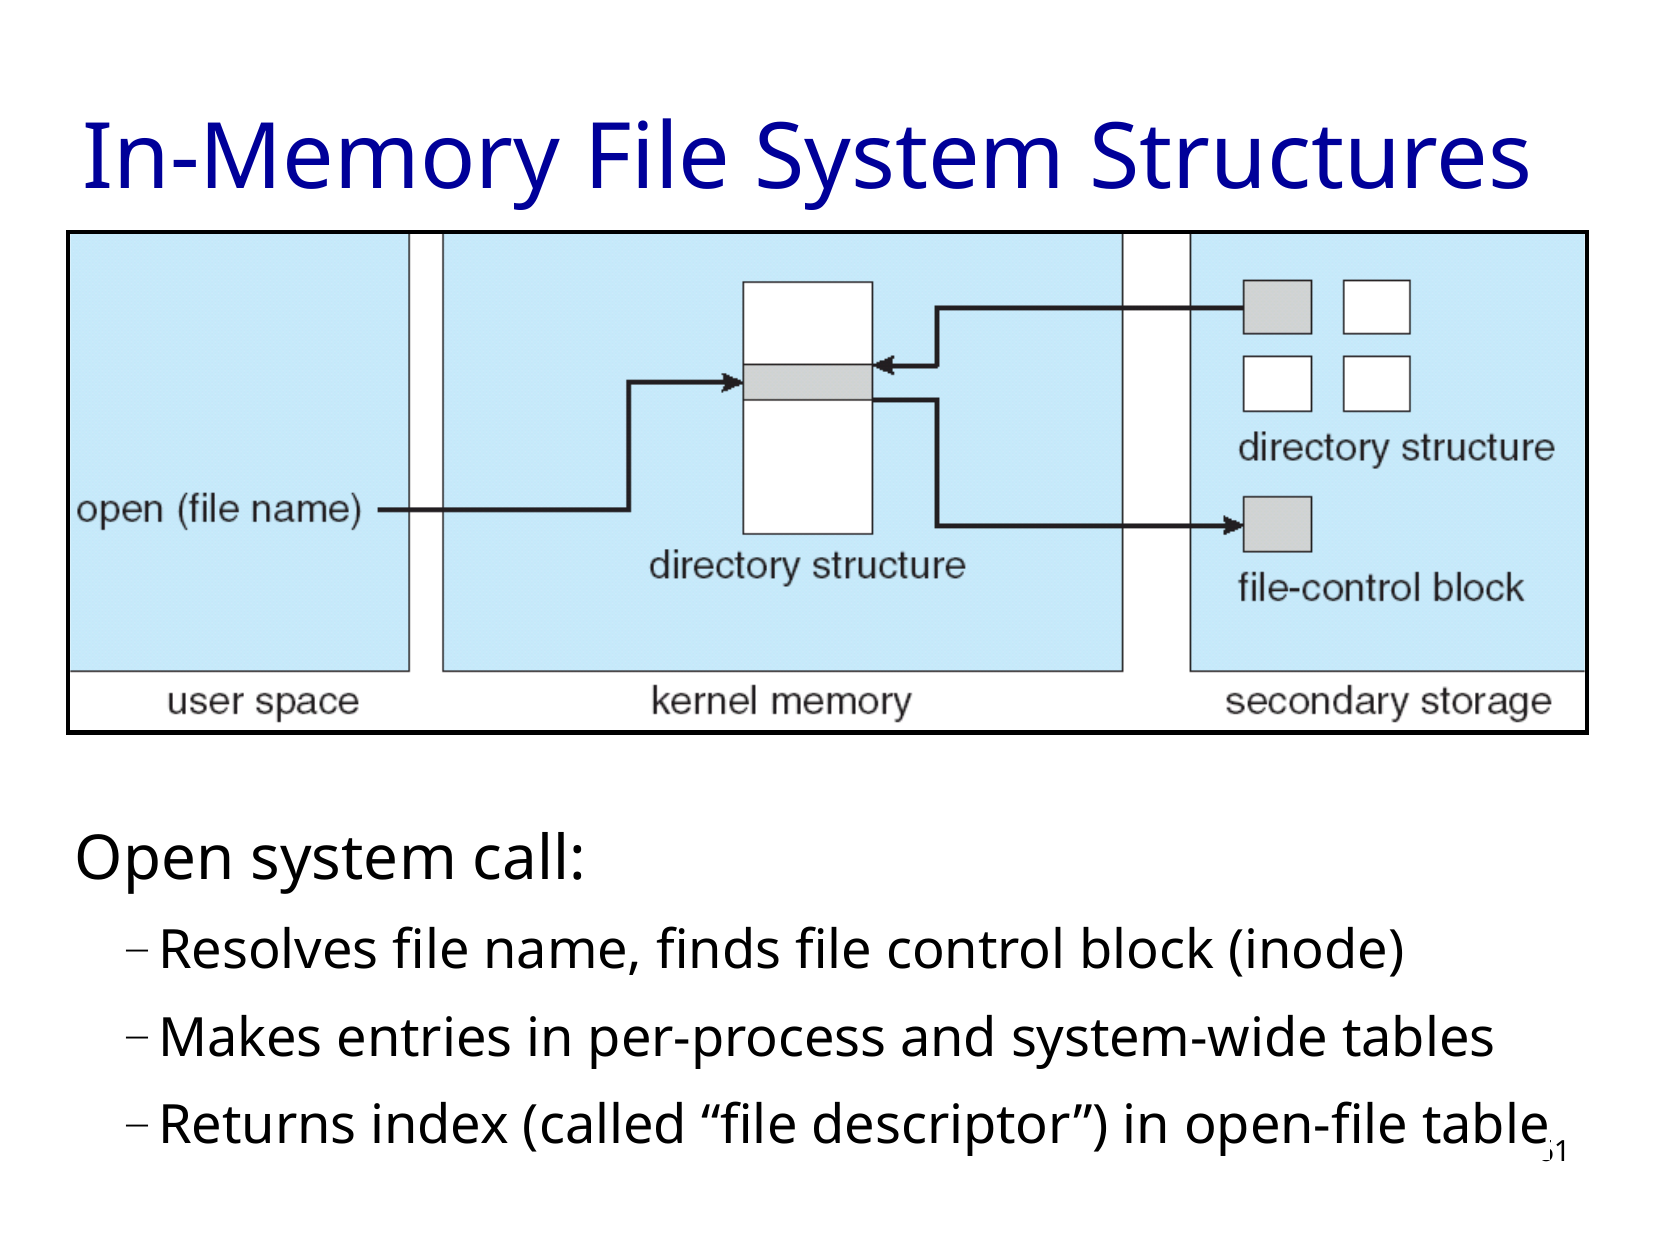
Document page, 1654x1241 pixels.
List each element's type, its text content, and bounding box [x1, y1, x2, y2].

picture [70, 234, 1585, 731]
title In-Memory File System Structures [82, 49, 1571, 257]
list Open system call: Resolves file name, finds file control block (inode) Makes entries in per-process and system-wide tables Returns index (called “file descriptor”) in open-file table [41, 812, 1571, 1172]
